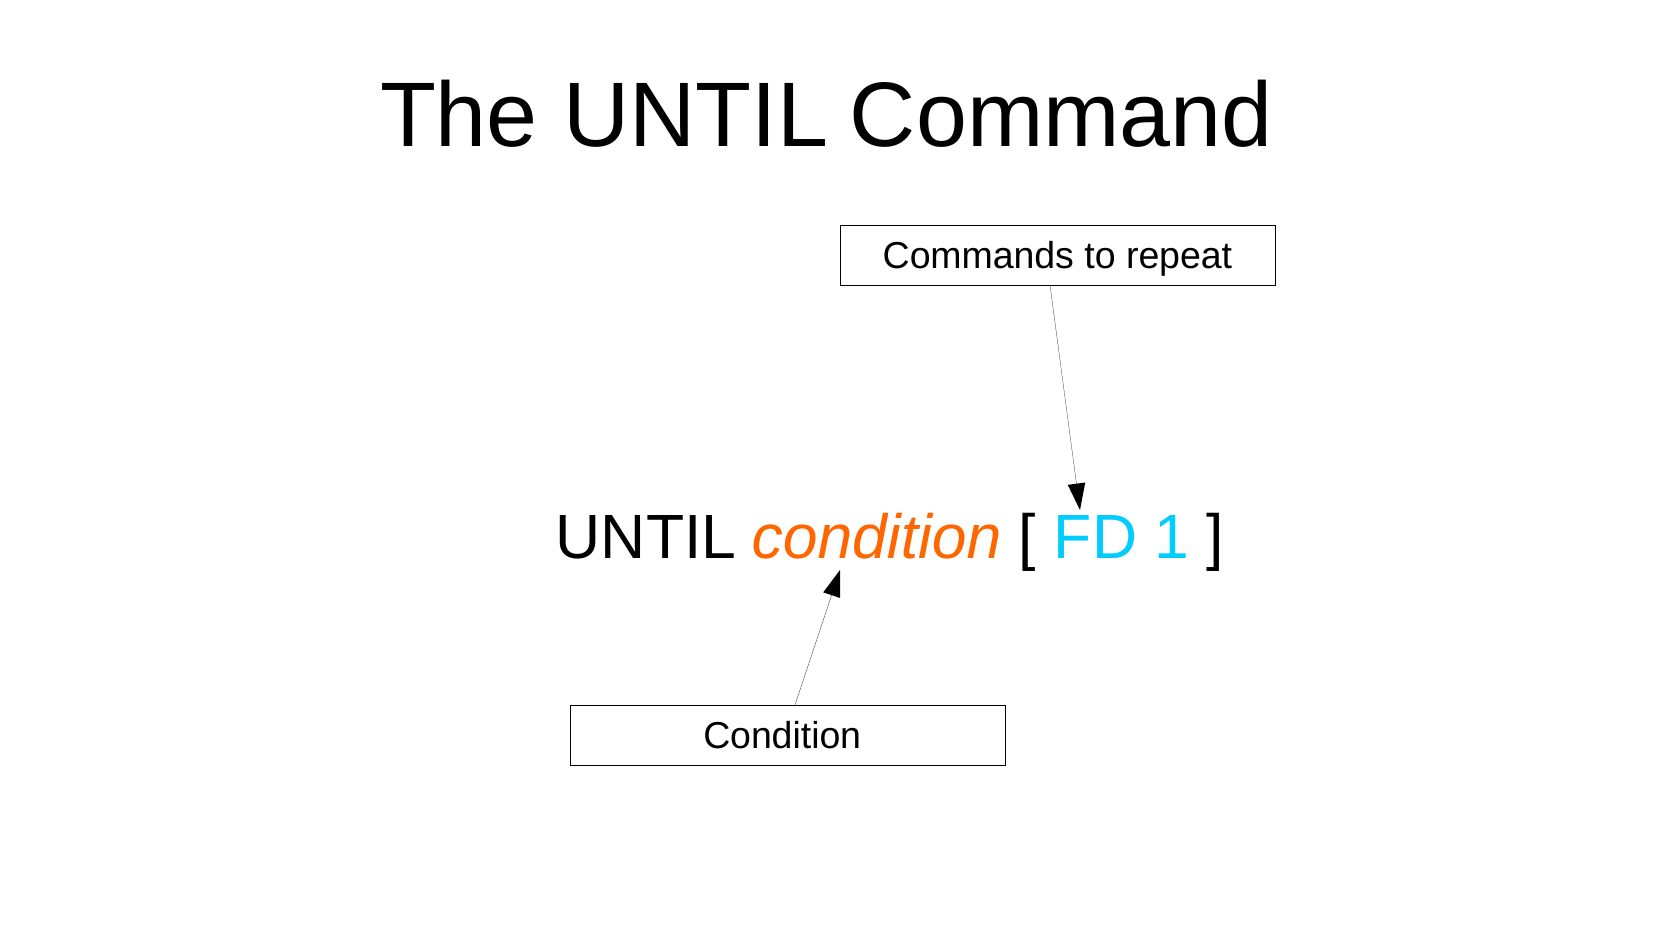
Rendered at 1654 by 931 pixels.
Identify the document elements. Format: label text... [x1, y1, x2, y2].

title The UNTIL Command [82, 37, 1571, 193]
text_box UNTIL condition [ FD 1 ] [541, 495, 1344, 580]
text_box Condition [570, 705, 1006, 766]
text_box Commands to repeat [840, 225, 1276, 286]
